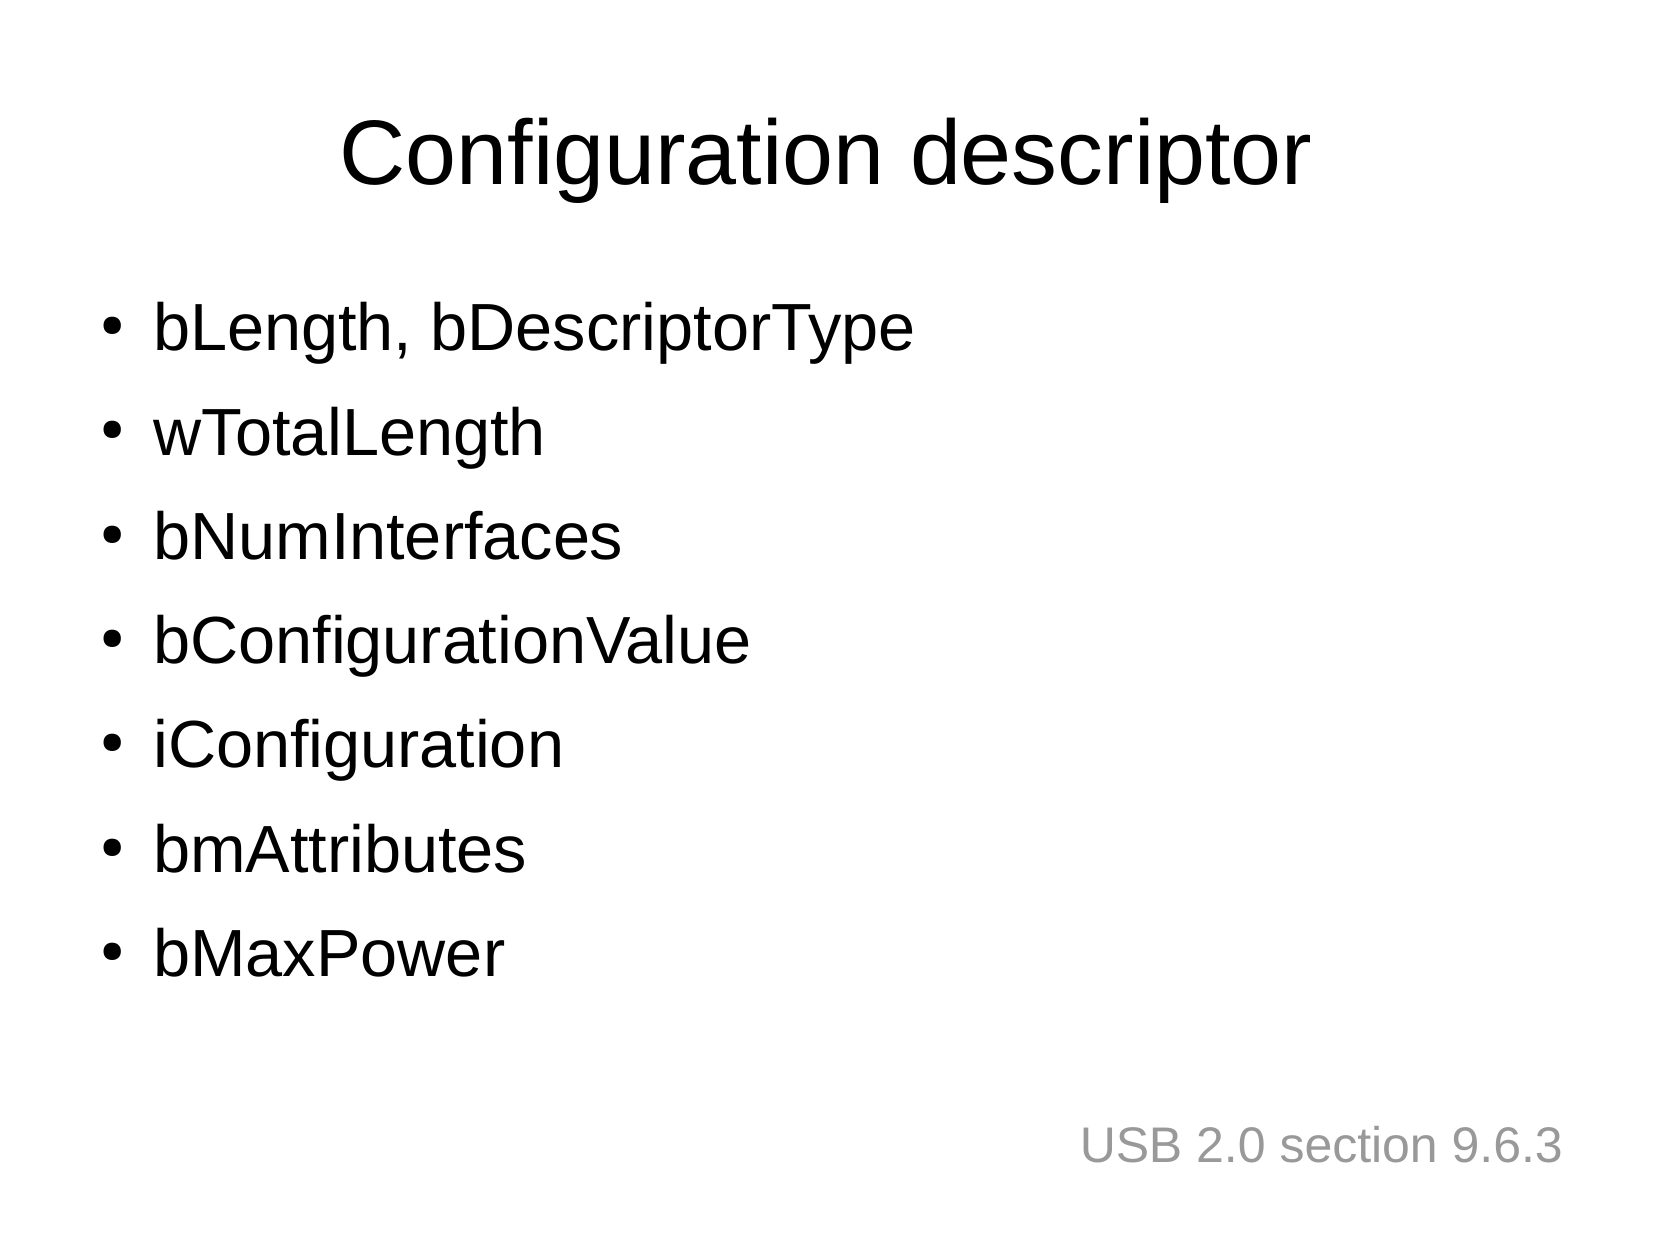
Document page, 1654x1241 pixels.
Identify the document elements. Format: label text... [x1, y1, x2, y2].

title Configuration descriptor [82, 49, 1571, 257]
list bLength, bDescriptorType wTotalLength bNumInterfaces bConfigurationValue iConfiguration bmAttributes bMaxPower [82, 290, 1571, 1010]
text_box USB 2.0 section 9.6.3 [1065, 1110, 1621, 1192]
